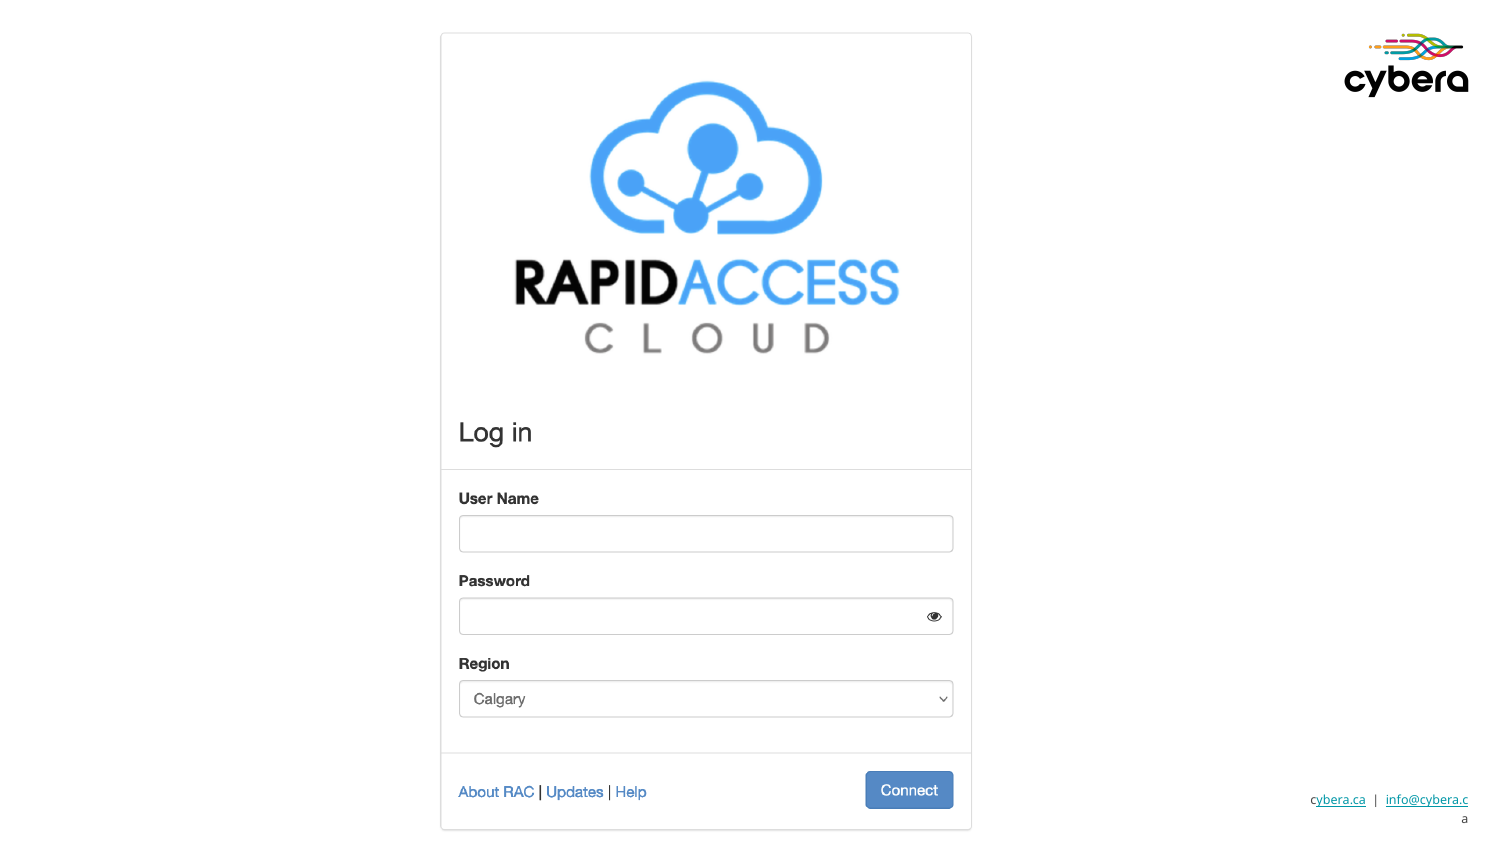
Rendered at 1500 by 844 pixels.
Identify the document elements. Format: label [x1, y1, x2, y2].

picture [408, 0, 1002, 844]
picture [1344, 33, 1469, 98]
